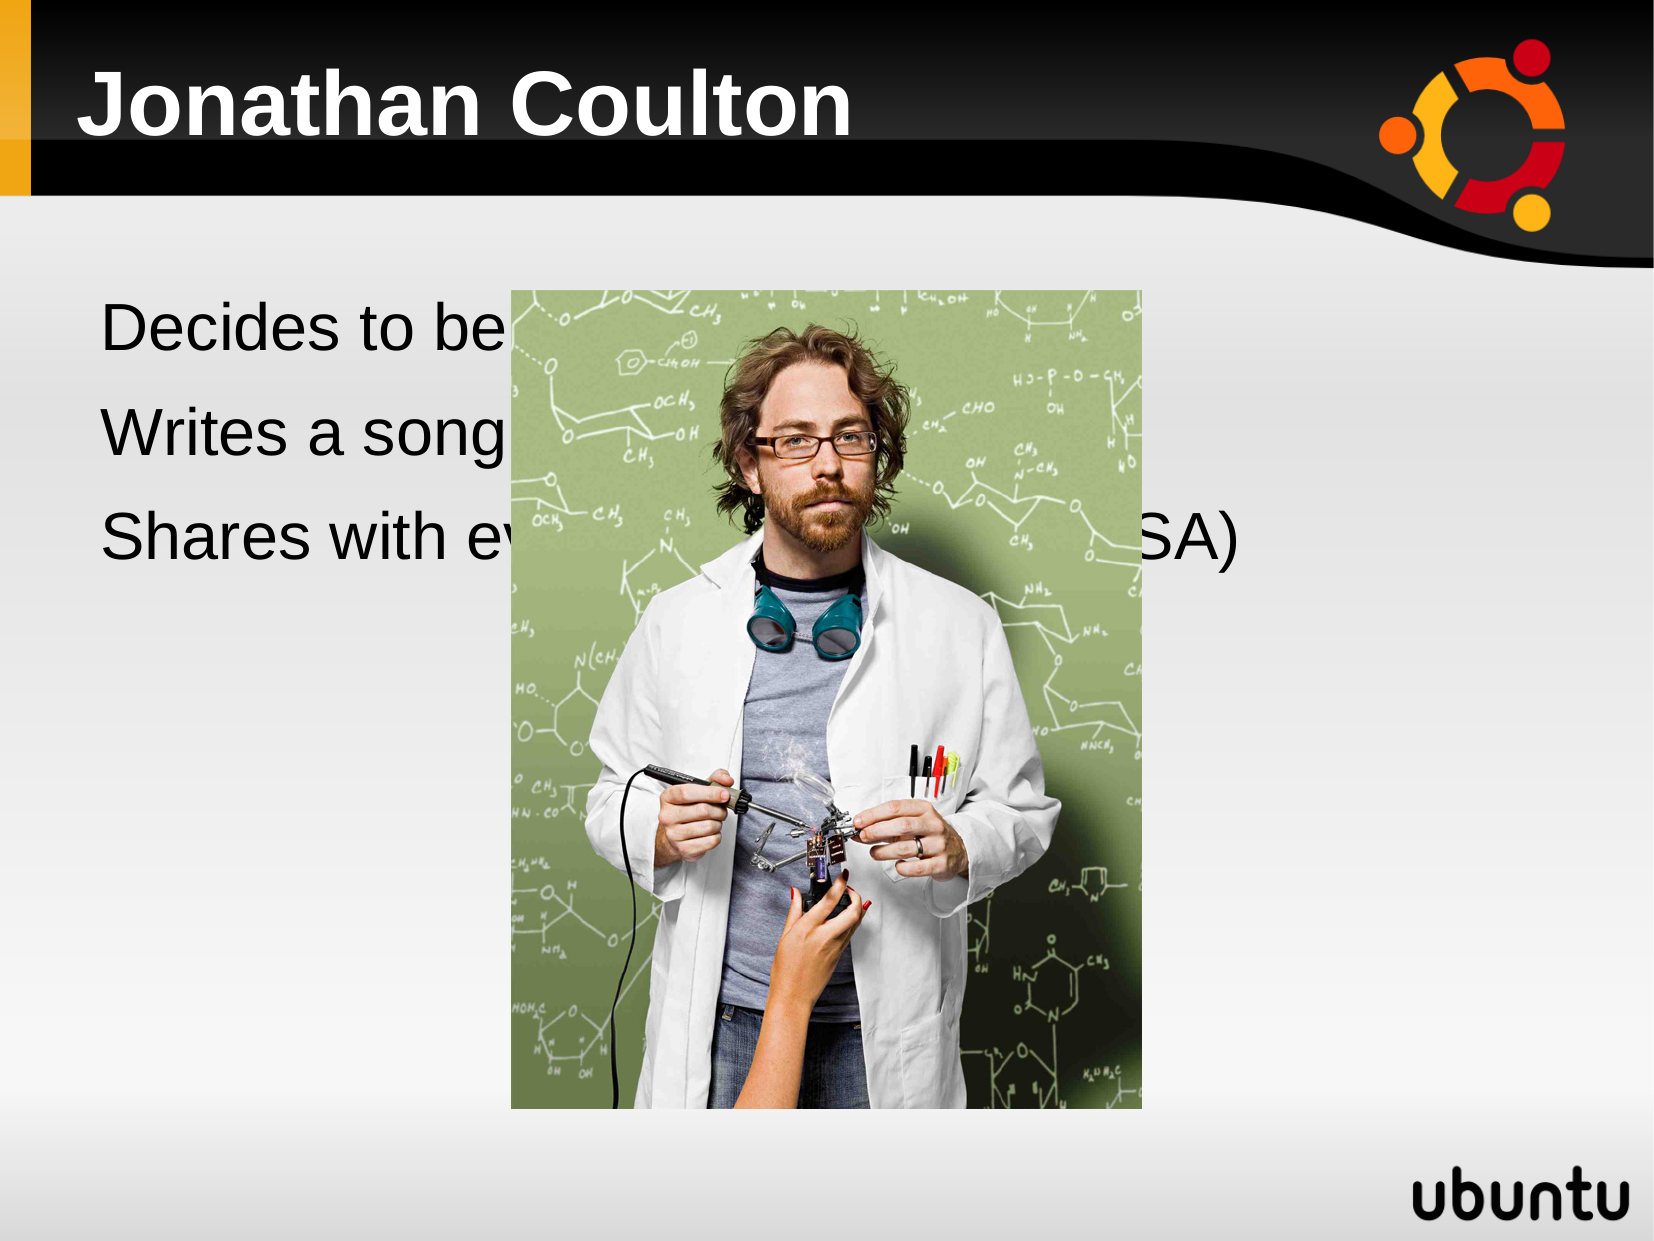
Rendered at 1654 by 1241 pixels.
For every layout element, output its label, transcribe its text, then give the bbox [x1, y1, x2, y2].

title Jonathan Coulton [76, 0, 1565, 208]
picture [0, 0, 1654, 1241]
list Decides to be a songwriter Writes a song a week for a year Shares with everyone (CC-BY-NC-SA) [82, 290, 417, 1109]
